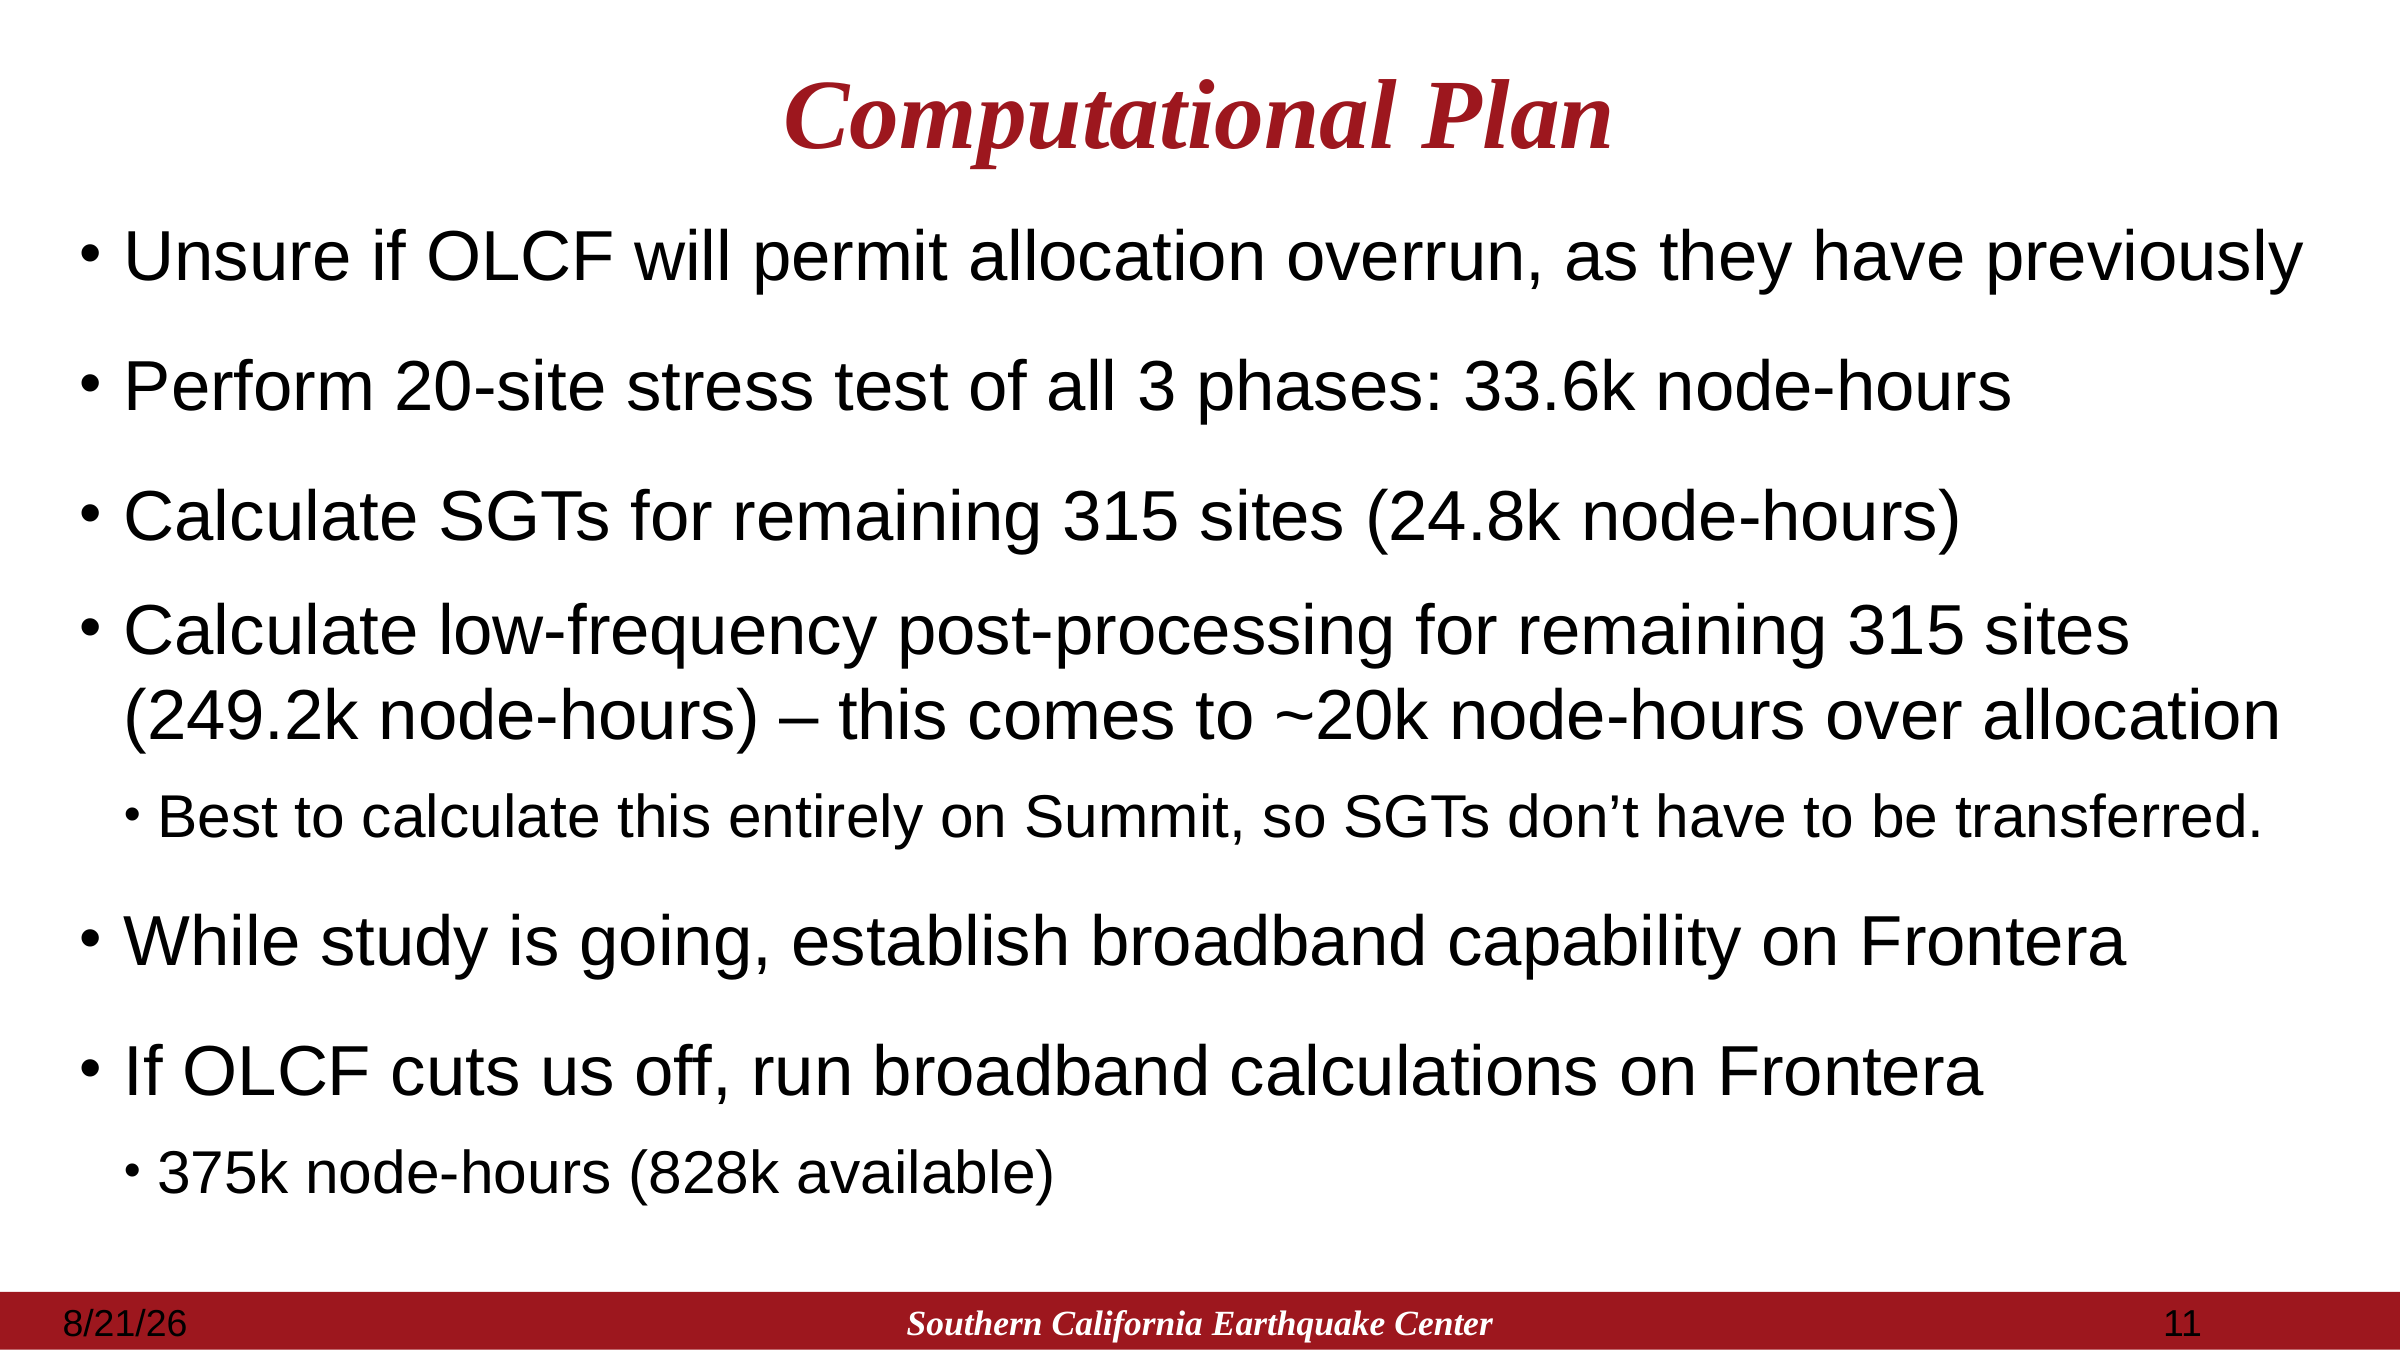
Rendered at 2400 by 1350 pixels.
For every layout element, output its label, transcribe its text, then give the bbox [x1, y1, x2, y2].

text_box Computational Plan [59, 53, 2341, 180]
text_box Southern California Earthquake Center [794, 1285, 1605, 1350]
text_box 04/11/2023 [44, 1303, 320, 1339]
text_box Unsure if OLCF will permit allocation overrun, as they have previously Perform 20-site stress test of all 3 phases: 33.6k node-hours Calculate SGTs for remaining 315 sites (24.8k node-hours) Calculate low-frequency post-processing for remaining 315 sites (249.2k node-hours) – this comes to ~20k node-hours over allocation Best to calculate this entirely on Summit, so SGTs don’t have to be transferred. While study is going, establish broadband capability on Frontera If OLCF cuts us off, run broadband calculations on Frontera 375k node-hours (828k available) [59, 200, 2341, 1266]
text_box <number> [2145, 1303, 2371, 1339]
